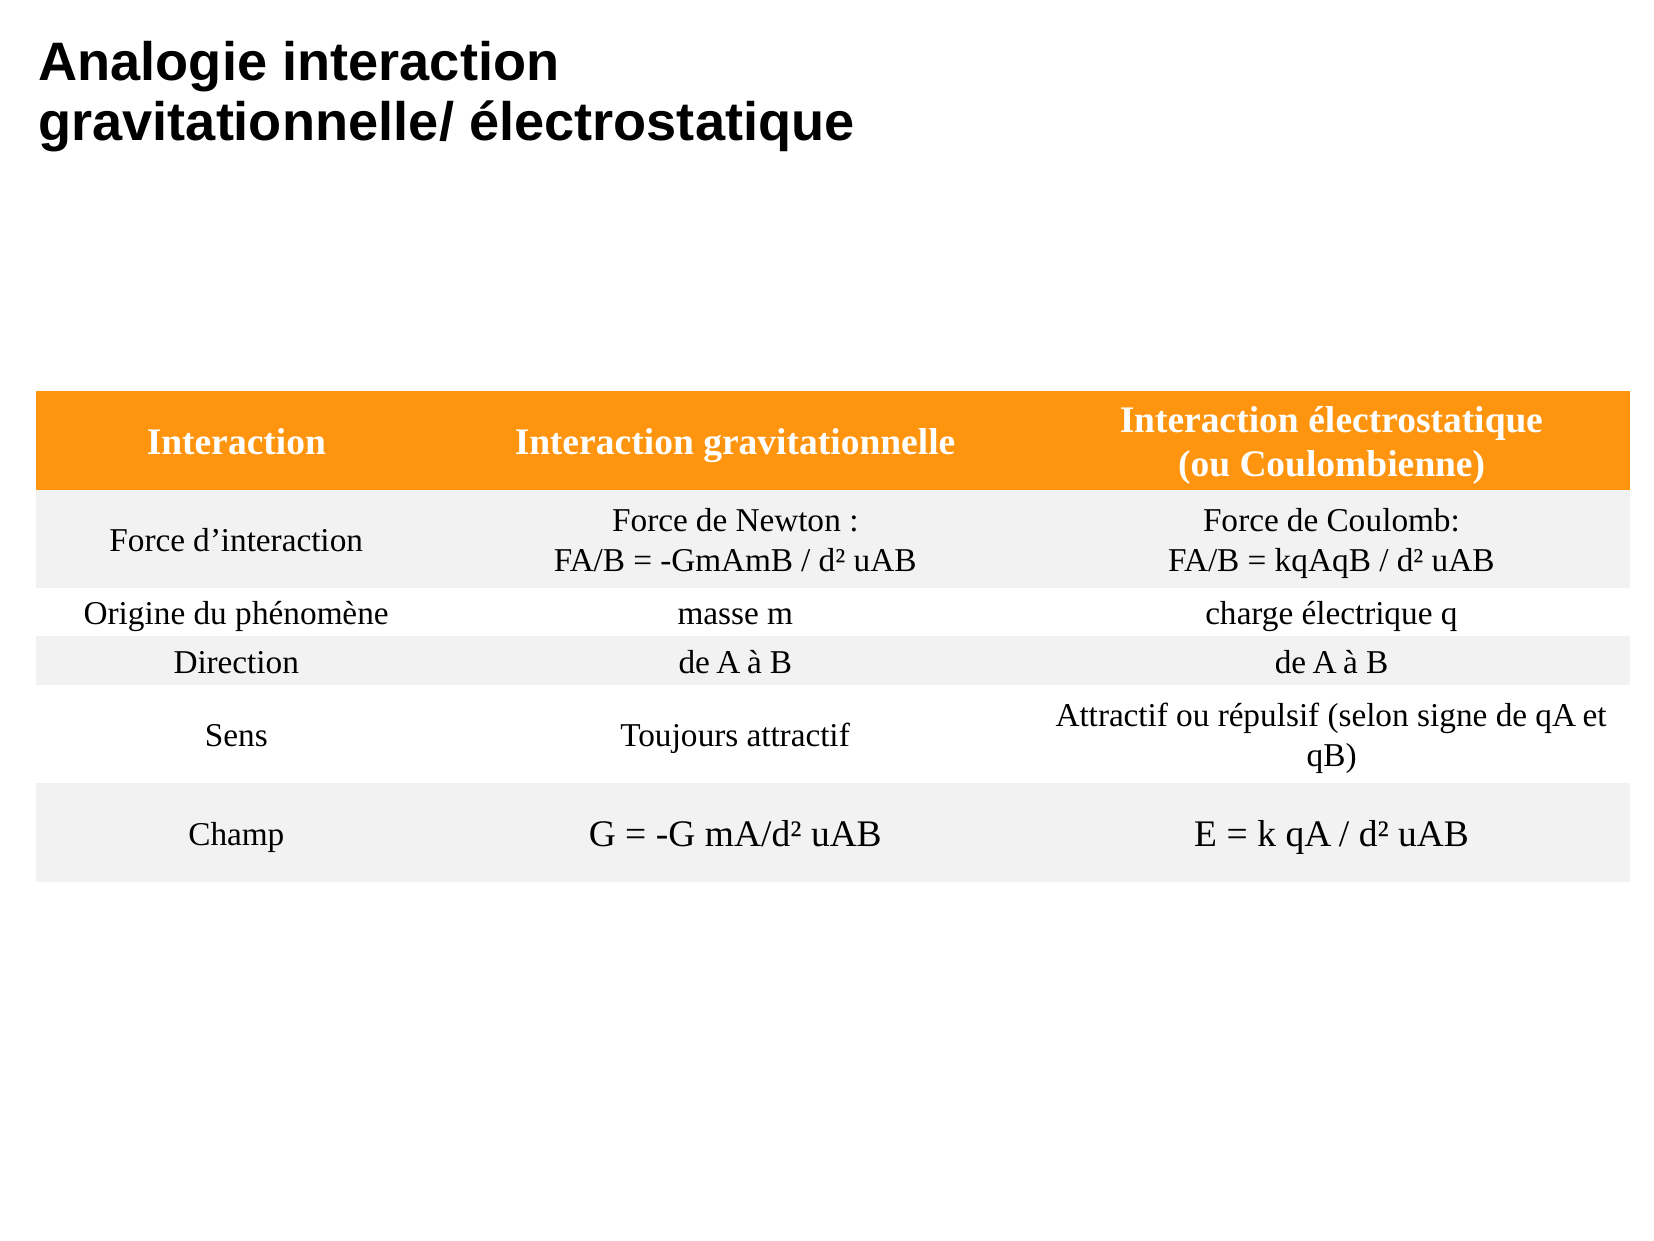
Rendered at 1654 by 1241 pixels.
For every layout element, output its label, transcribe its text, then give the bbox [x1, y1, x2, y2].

table_cell de A à B [1034, 636, 1630, 685]
table_cell G = -G mA/d² uAB [437, 783, 1034, 882]
table_cell Force de Newton : FA/B = -GmAmB / d² uAB [437, 490, 1034, 588]
text_box Analogie interaction gravitationnelle/ électrostatique [23, 23, 875, 163]
table_header Interaction électrostatique (ou Coulombienne) [1034, 391, 1630, 490]
table_cell Champ [36, 783, 437, 882]
table_header Interaction [36, 391, 437, 490]
table_cell Sens [36, 685, 437, 783]
table_cell Direction [36, 636, 437, 685]
table_cell Force de Coulomb: FA/B = kqAqB / d² uAB [1034, 490, 1630, 588]
table_cell charge électrique q [1034, 588, 1630, 636]
table_cell de A à B [437, 636, 1034, 685]
table_cell Toujours attractif [437, 685, 1034, 783]
table_cell E = k qA / d² uAB [1034, 783, 1630, 882]
table_header Interaction gravitationnelle [437, 391, 1034, 490]
table_cell Force d’interaction [36, 490, 437, 588]
table_cell Origine du phénomène [36, 588, 437, 636]
table_cell Attractif ou répulsif (selon signe de qA et qB) [1034, 685, 1630, 783]
table_cell masse m [437, 588, 1034, 636]
